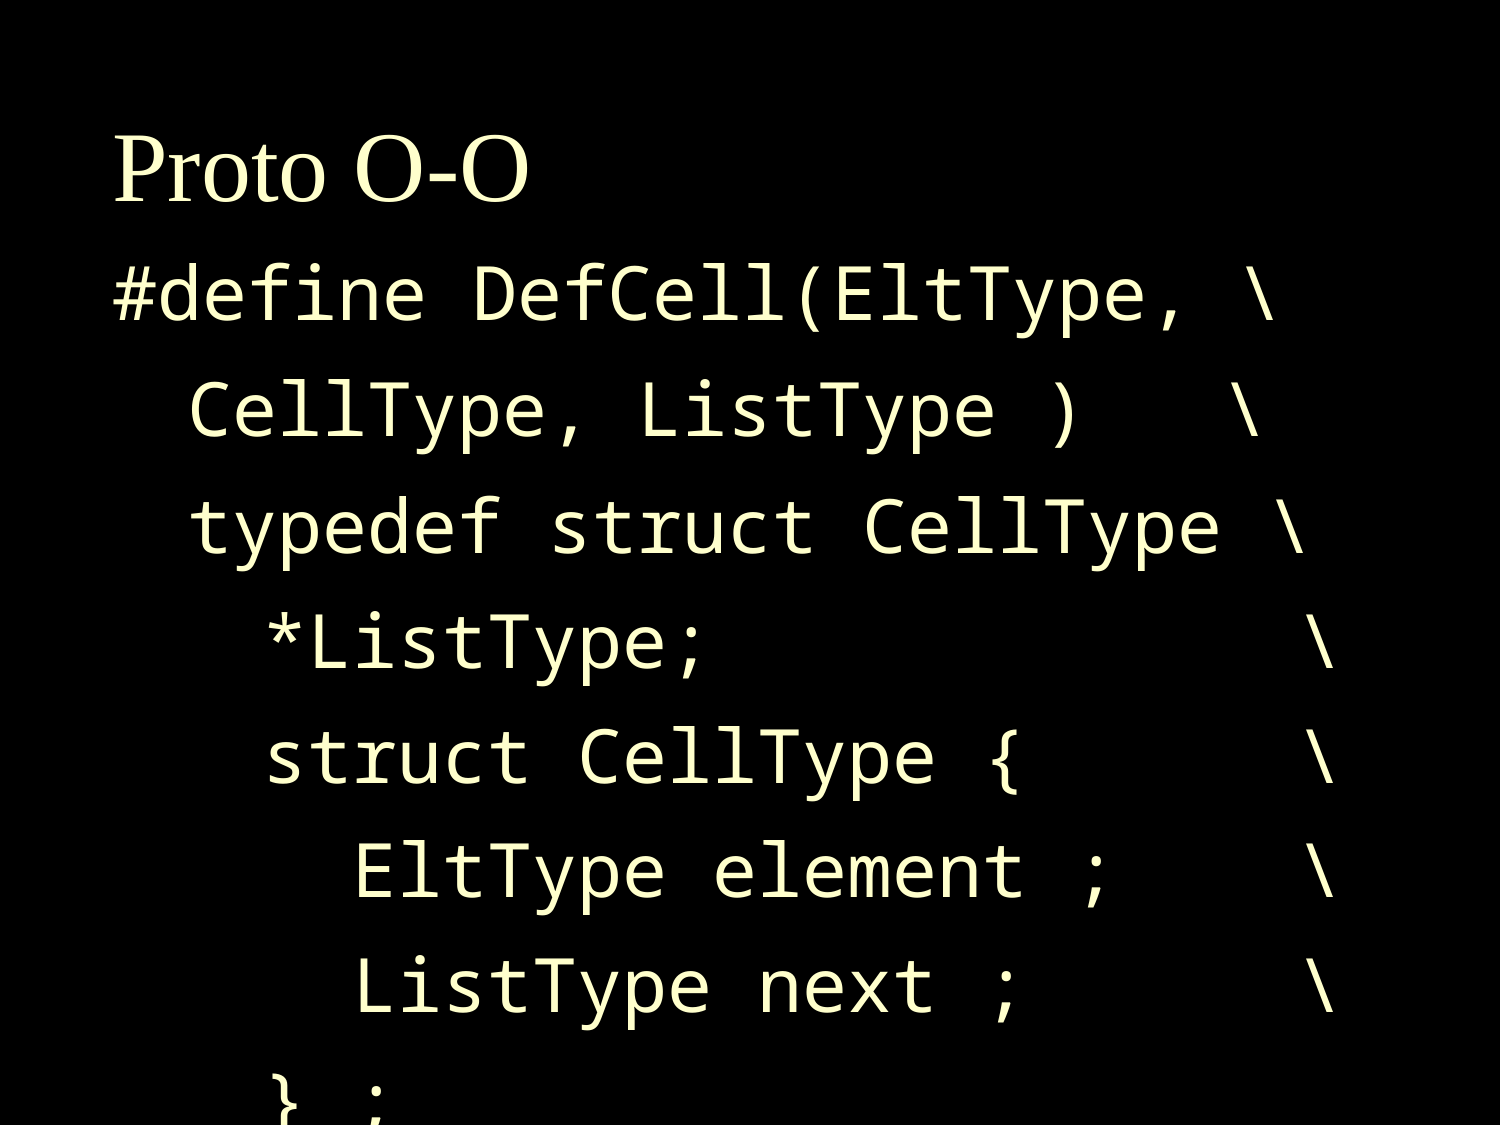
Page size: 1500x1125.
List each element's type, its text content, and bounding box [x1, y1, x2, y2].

list Proto O-O #define DefCell(EltType, \ CellType, ListType ) \ typedef struct CellType \ *ListType; \ struct CellType { \ EltType element ; \ ListType next ; \ } ; [112, 112, 1426, 1030]
